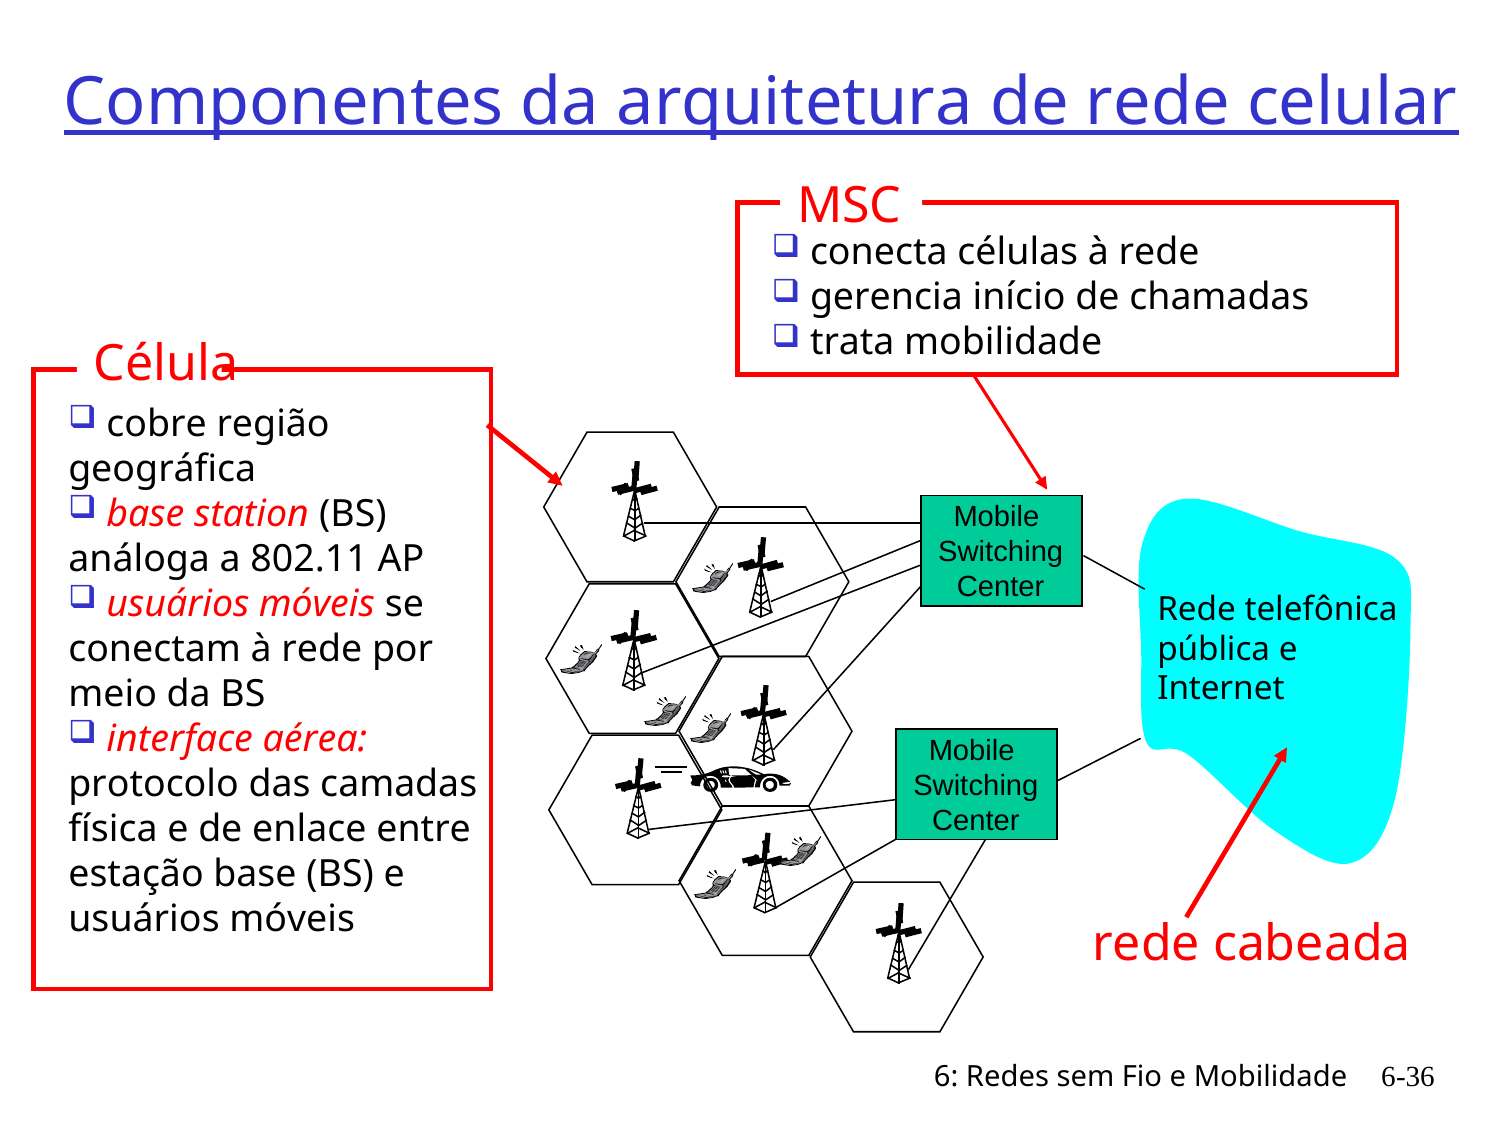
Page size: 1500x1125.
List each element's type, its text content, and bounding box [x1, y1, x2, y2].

text_box Rede telefônica pública e Internet [1142, 579, 1413, 715]
text_box cobre região geográfica base station (BS) análoga a 802.11 AP usuários móveis se conectam à rede por meio da BS interface aérea: protocolo das camadas física e de enlace entre estação base (BS) e usuários móveis [53, 391, 489, 947]
picture [692, 563, 733, 593]
text_box Célula [78, 323, 254, 399]
text_box Componentes da arquitetura de rede celular [48, 50, 1474, 146]
text_box [1138, 498, 1410, 586]
text_box Mobile Switching Center [895, 723, 1056, 844]
text_box [917, 172, 923, 230]
picture [560, 644, 602, 674]
picture [644, 696, 686, 727]
text_box [1138, 587, 1407, 864]
picture [690, 713, 731, 743]
text_box rede cabeada [1077, 902, 1426, 978]
picture [690, 762, 792, 793]
text_box 6: Redes sem Fio e Mobilidade [728, 1050, 1339, 1125]
picture [694, 869, 736, 899]
text_box Mobile Switching Center [920, 490, 1081, 611]
text_box 6-<number> [1339, 1050, 1451, 1125]
picture [779, 836, 821, 866]
text_box conecta células à rede gerencia início de chamadas trata mobilidade [757, 219, 1325, 370]
text_box MSC [782, 165, 917, 241]
text_box [76, 332, 222, 405]
